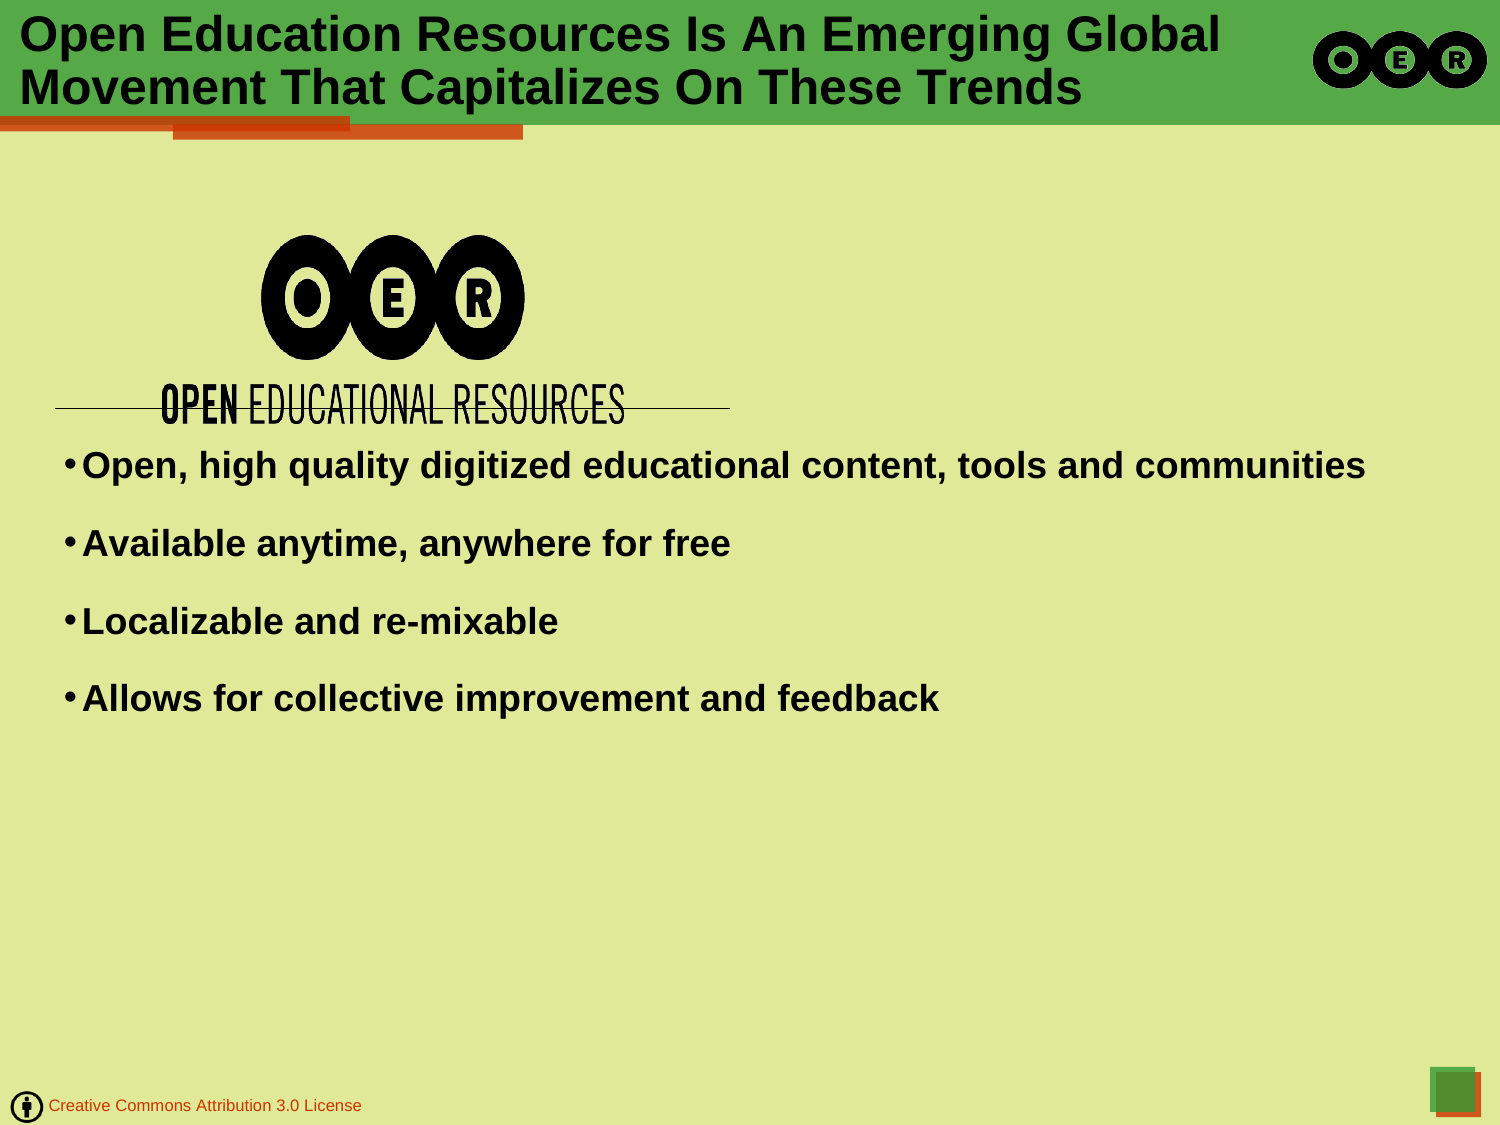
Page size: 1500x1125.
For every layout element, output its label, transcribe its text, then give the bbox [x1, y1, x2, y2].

picture [162, 235, 624, 408]
text_box Open Education Resources Is An Emerging Global Movement That Capitalizes On These Trends [4, 0, 1293, 124]
text_box Open, high quality digitized educational content, tools and communities Available anytime, anywhere for free Localizable and re-mixable Allows for collective improvement and feedback [48, 433, 1413, 728]
picture [1306, 31, 1494, 94]
picture [7, 1088, 46, 1125]
picture [162, 409, 624, 424]
